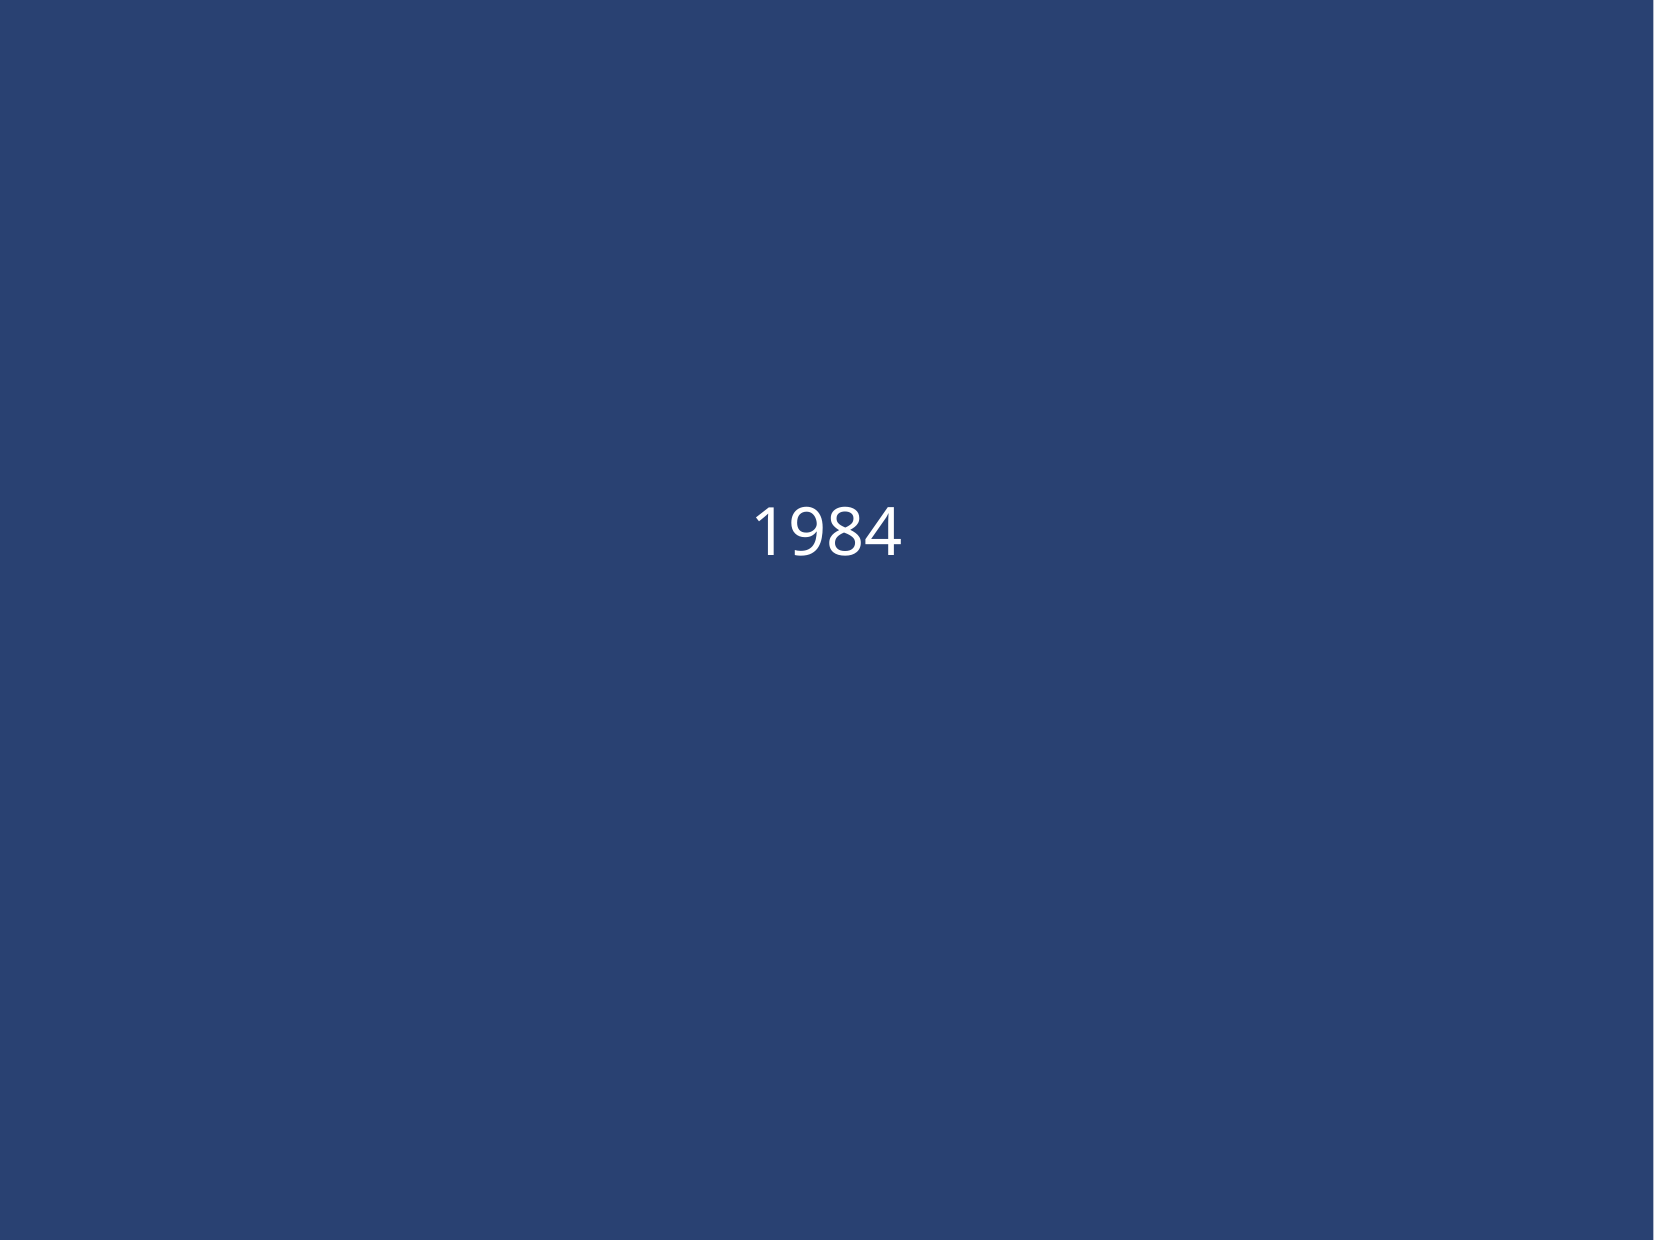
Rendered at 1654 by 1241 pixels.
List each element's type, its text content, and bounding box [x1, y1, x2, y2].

subtitle 1984 [82, 49, 1571, 1109]
